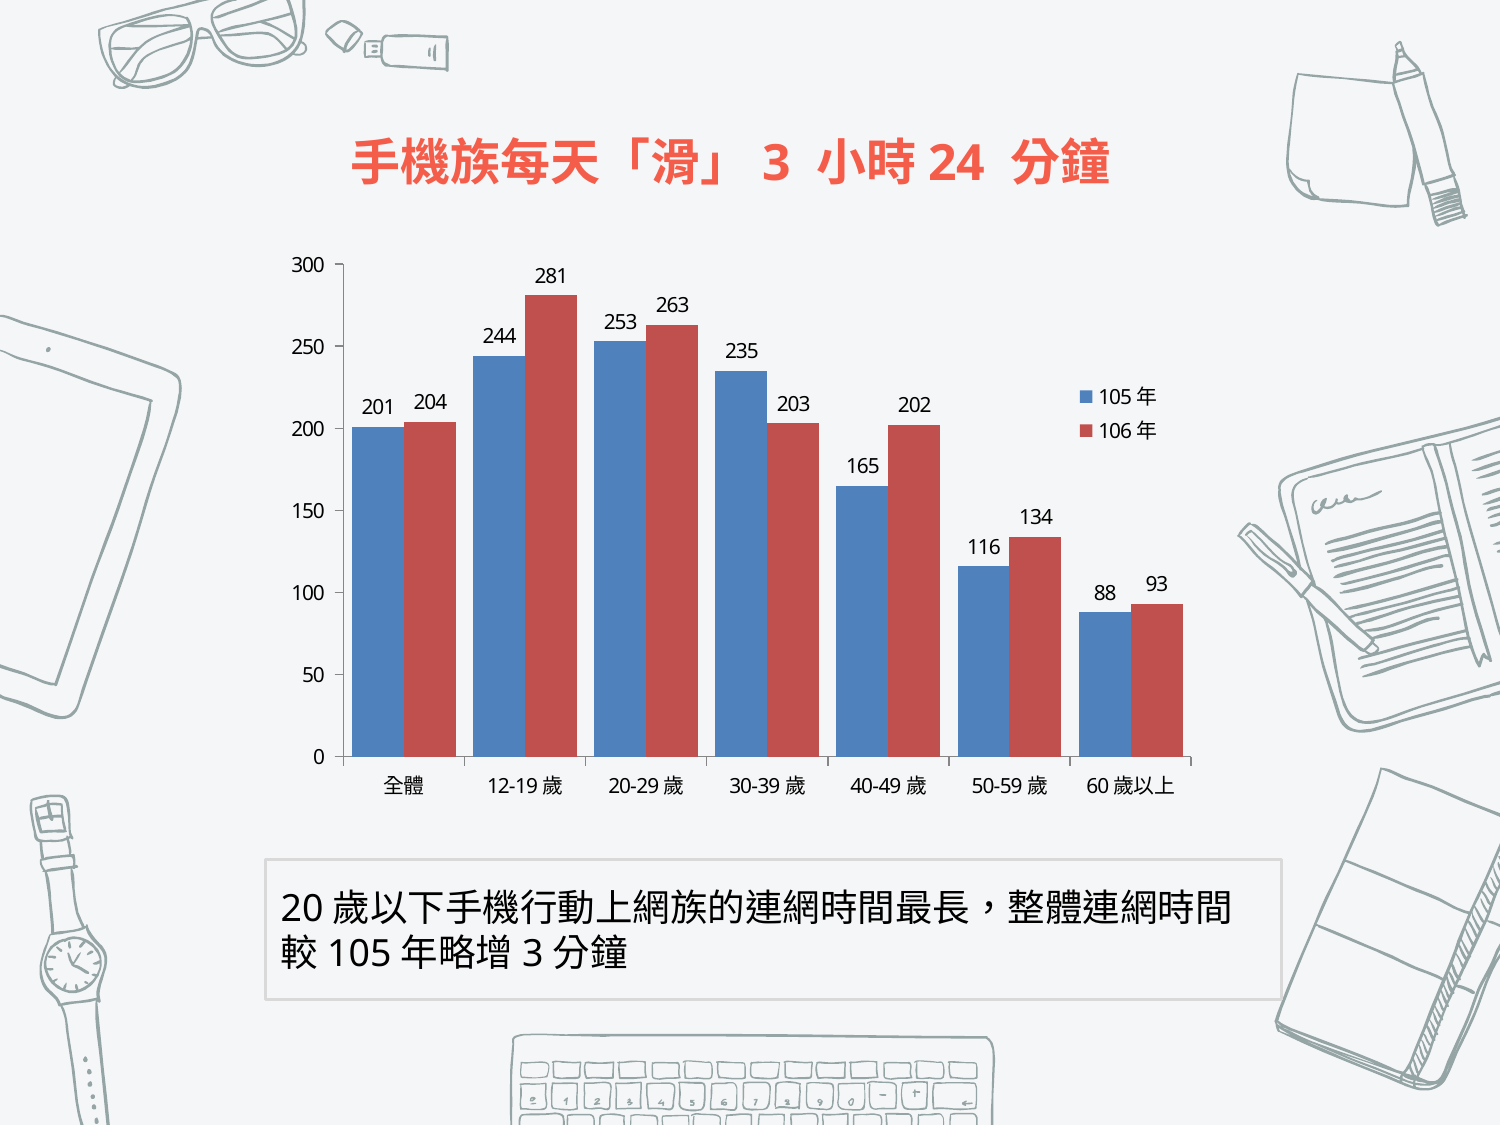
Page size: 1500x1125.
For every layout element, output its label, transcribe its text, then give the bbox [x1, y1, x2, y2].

list 手機族每天「滑」3 小時24 分鐘 [301, 115, 1160, 231]
text_box 20歲以下手機行動上網族的連網時間最長，整體連網時間較105年略增3分鐘 [266, 859, 1282, 999]
chart [265, 231, 1255, 859]
